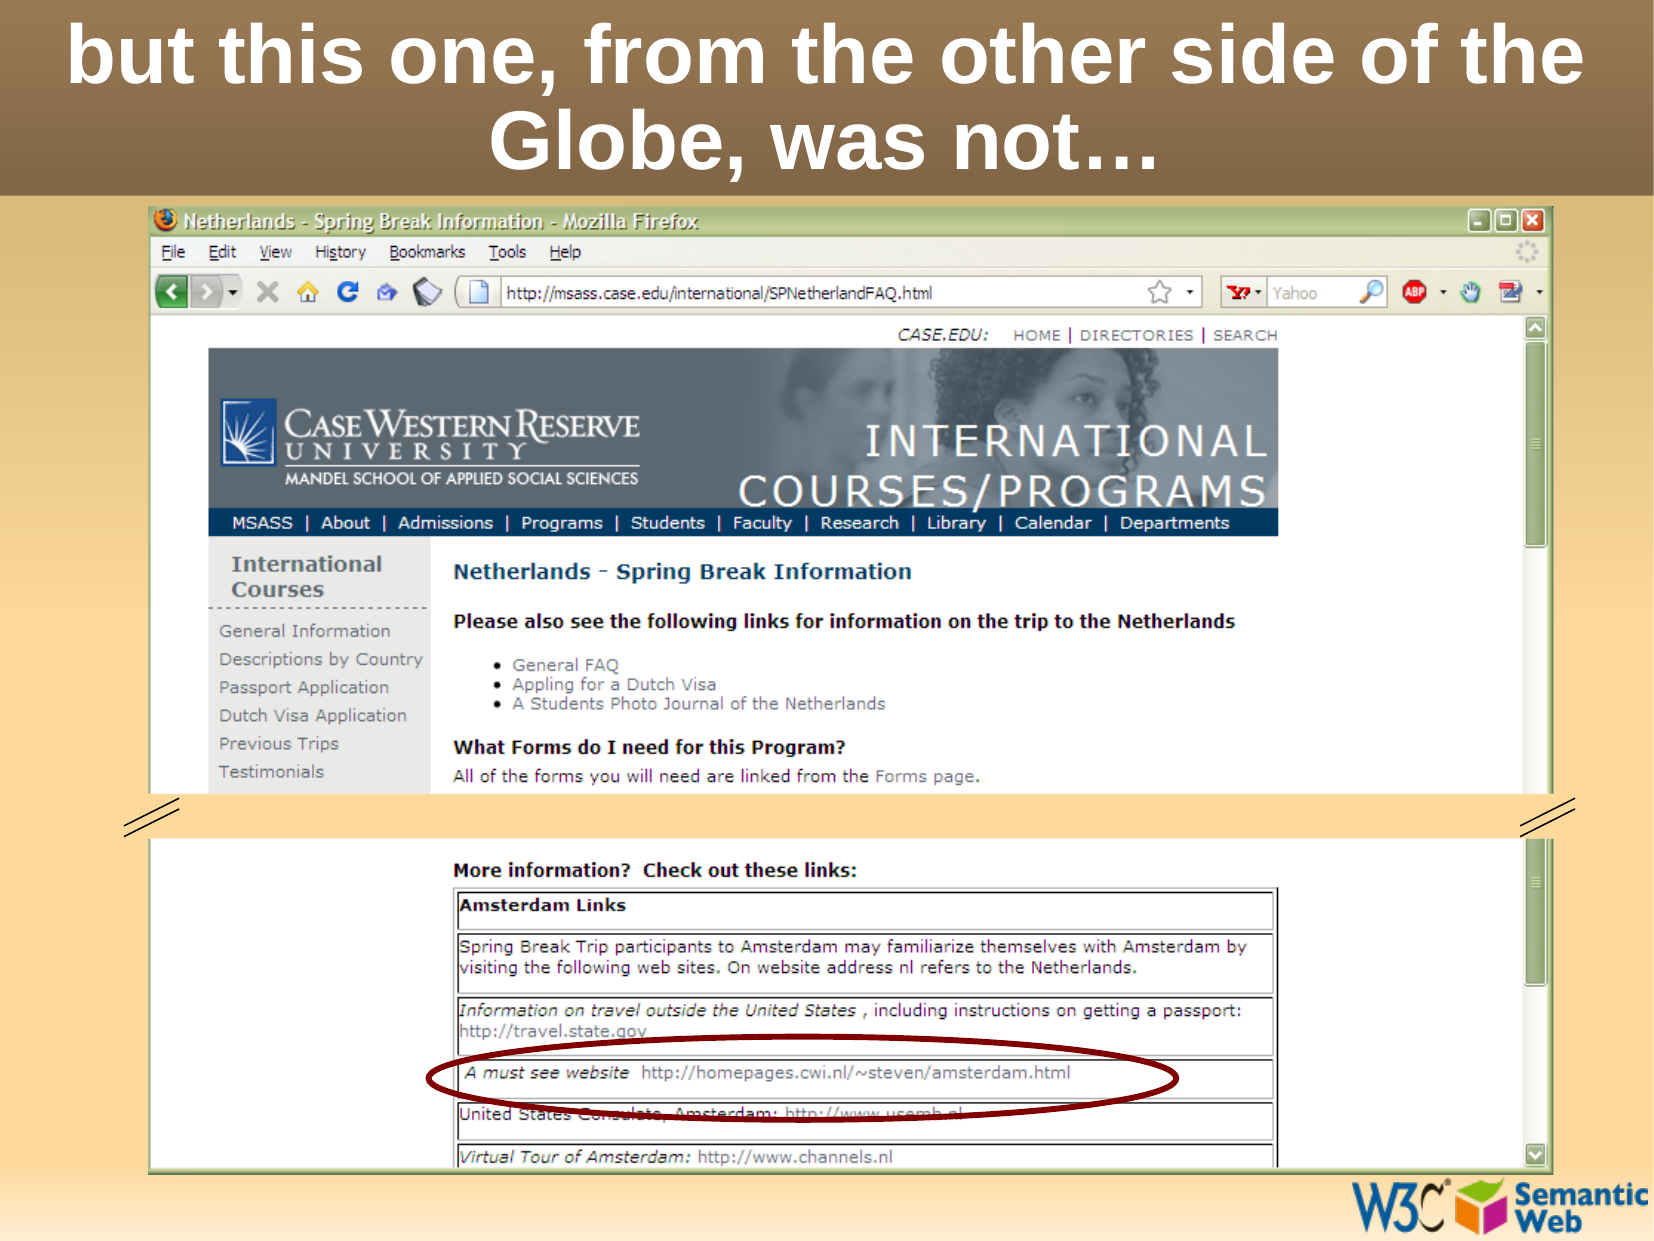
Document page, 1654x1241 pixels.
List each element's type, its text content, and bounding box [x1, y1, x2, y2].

picture [0, 196, 1654, 1241]
title but this one, from the other side of the Globe, was not… [0, 0, 1654, 196]
